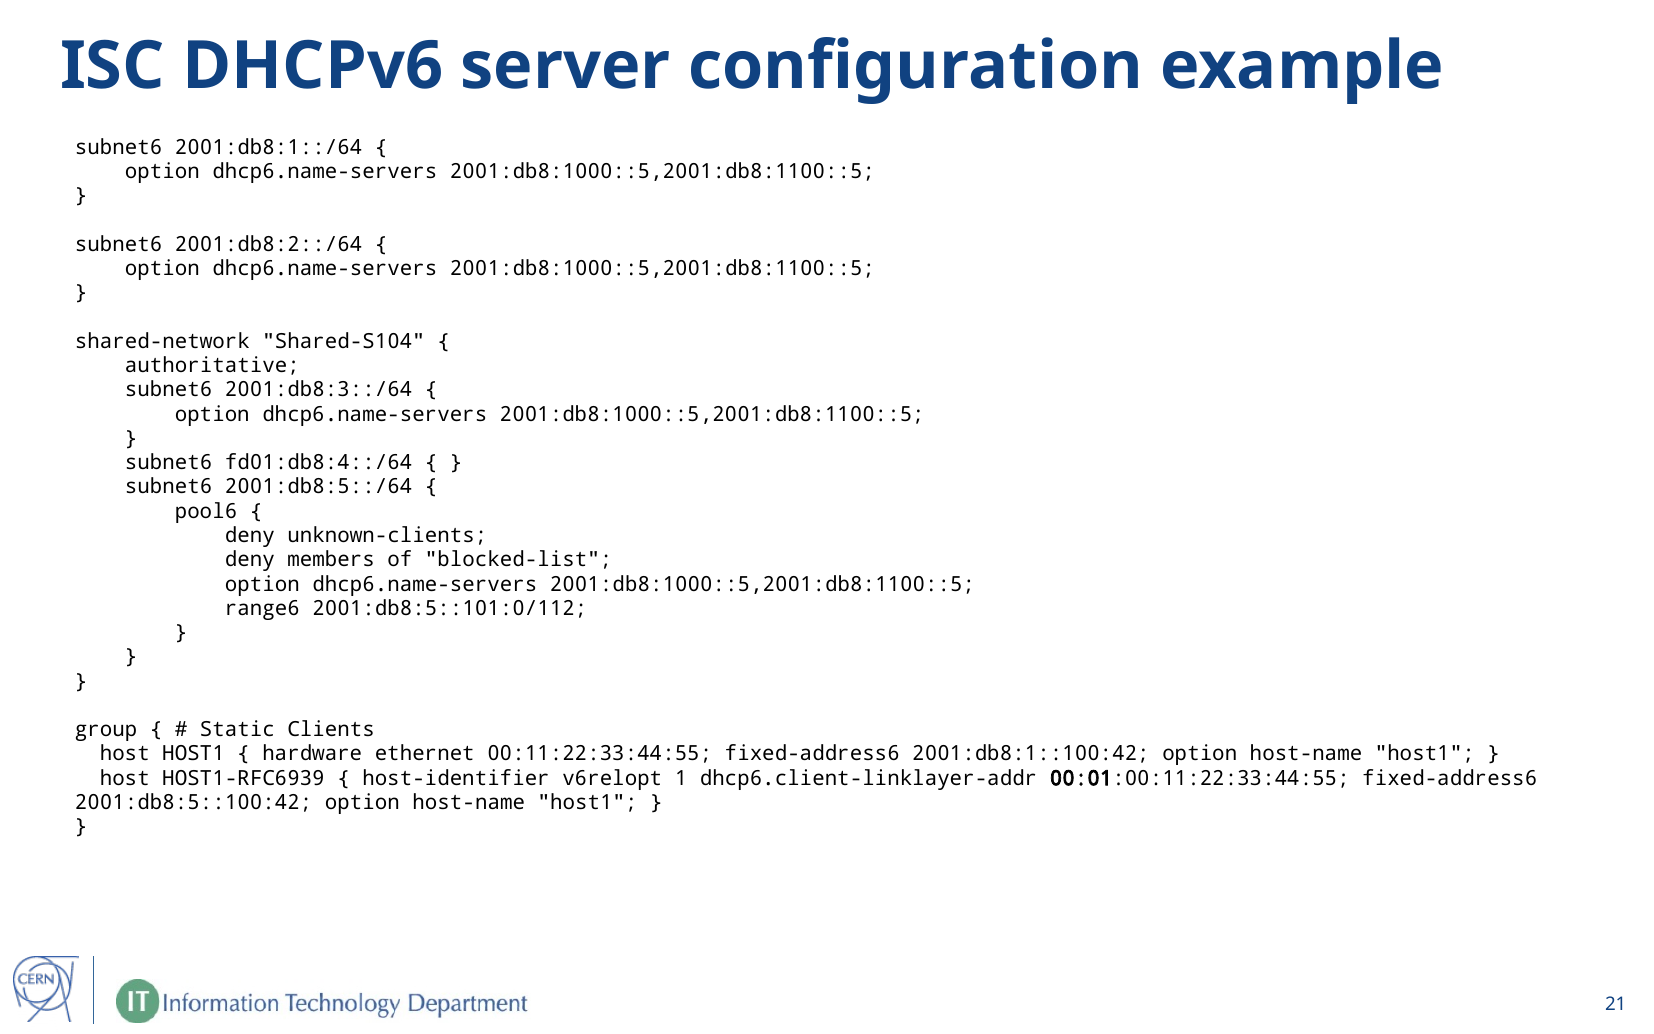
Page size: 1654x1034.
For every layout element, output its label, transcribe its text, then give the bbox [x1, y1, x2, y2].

text_box subnet6 2001:db8:1::/64 { option dhcp6.name-servers 2001:db8:1000::5,2001:db8:1100::5; } subnet6 2001:db8:2::/64 { option dhcp6.name-servers 2001:db8:1000::5,2001:db8:1100::5; } shared-network "Shared-S104" { authoritative; subnet6 2001:db8:3::/64 { option dhcp6.name-servers 2001:db8:1000::5,2001:db8:1100::5; } subnet6 fd01:db8:4::/64 { } subnet6 2001:db8:5::/64 { pool6 { deny unknown-clients; deny members of "blocked-list"; option dhcp6.name-servers 2001:db8:1000::5,2001:db8:1100::5; range6 2001:db8:5::101:0/112; } } } group { # Static Clients host HOST1 { hardware ethernet 00:11:22:33:44:55; fixed-address6 2001:db8:1::100:42; option host-name "host1"; } host HOST1-RFC6939 { host-identifier v6relopt 1 dhcp6.client-linklayer-addr 00:01:00:11:22:33:44:55; fixed-address6 2001:db8:5::100:42; option host-name "host1"; } } [60, 127, 1636, 1034]
title ISC DHCPv6 server configuration example [60, 0, 1528, 127]
picture [13, 956, 60, 1032]
